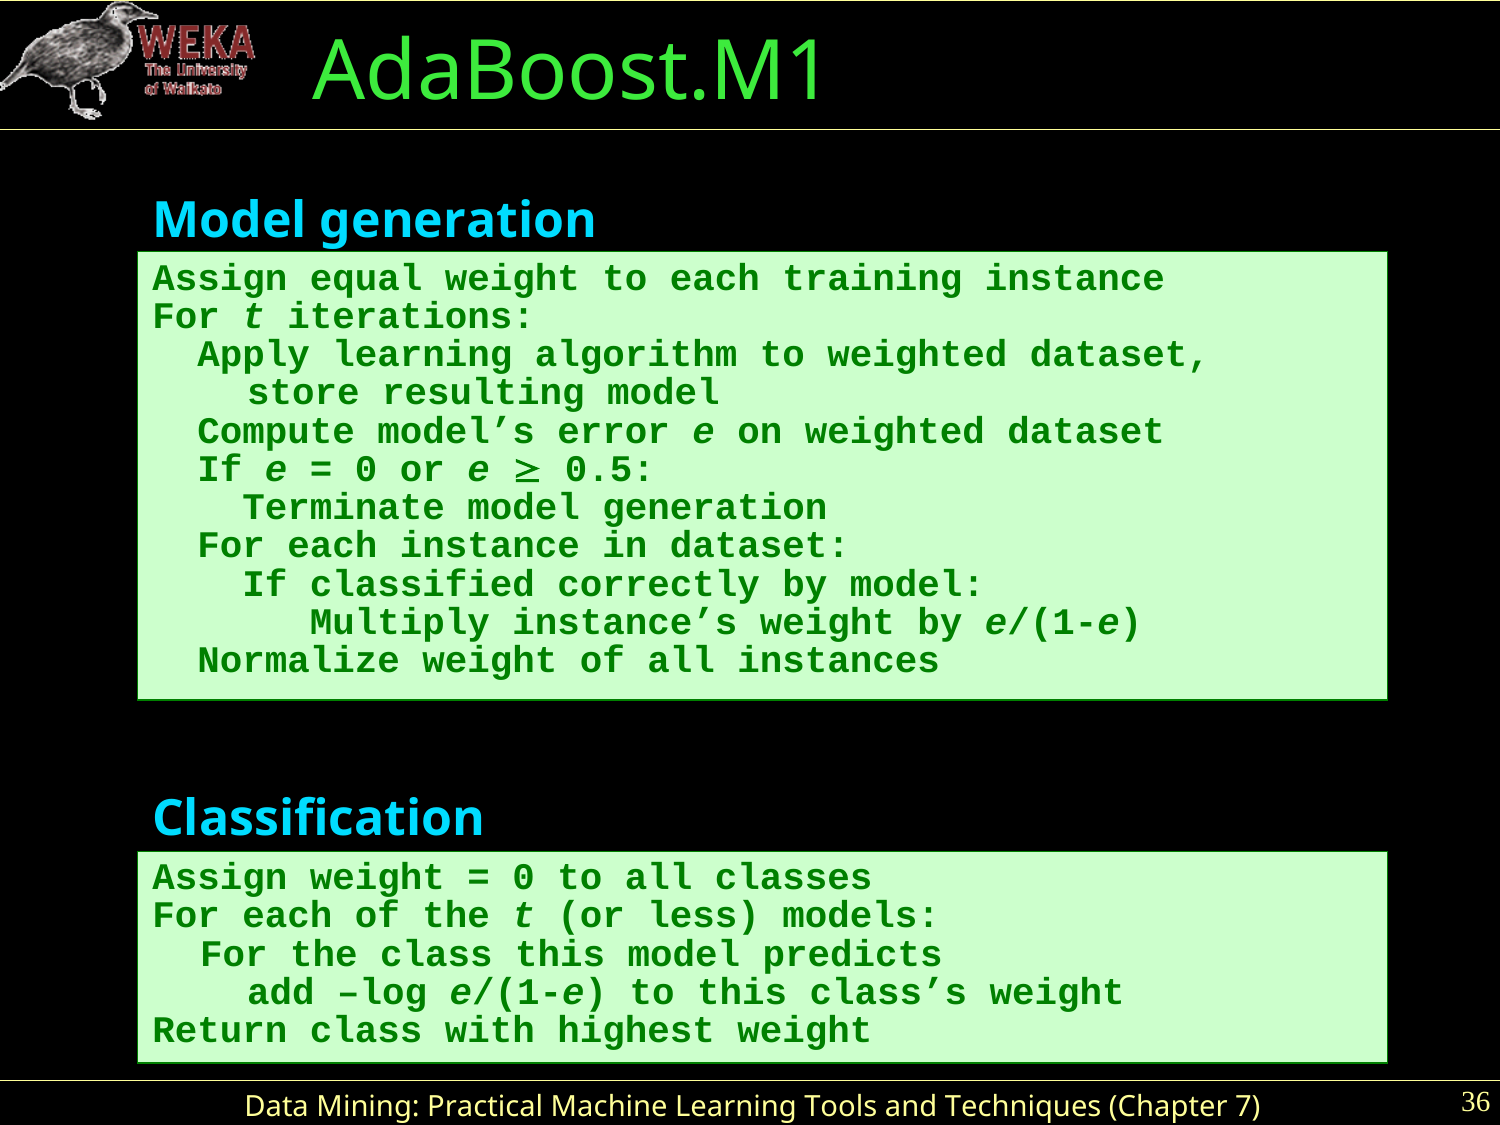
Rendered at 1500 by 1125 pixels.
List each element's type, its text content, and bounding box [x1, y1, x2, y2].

title AdaBoost.M1 [297, 0, 1500, 148]
picture [0, 1, 266, 129]
text_box Model generation [137, 177, 1325, 267]
text_box Assign equal weight to each training instance For t iterations: Apply learning algorithm to weighted dataset, store resulting model Compute model’s error e on weighted dataset If e = 0 or e  0.5: Terminate model generation For each instance in dataset: If classified correctly by model: Multiply instance’s weight by e/(1-e) Normalize weight of all instances [137, 251, 1388, 700]
text_box Classification [137, 774, 1325, 851]
text_box Assign weight = 0 to all classes For each of the t (or less) models: For the class this model predicts add –log e/(1-e) to this class’s weight Return class with highest weight [137, 851, 1388, 1063]
